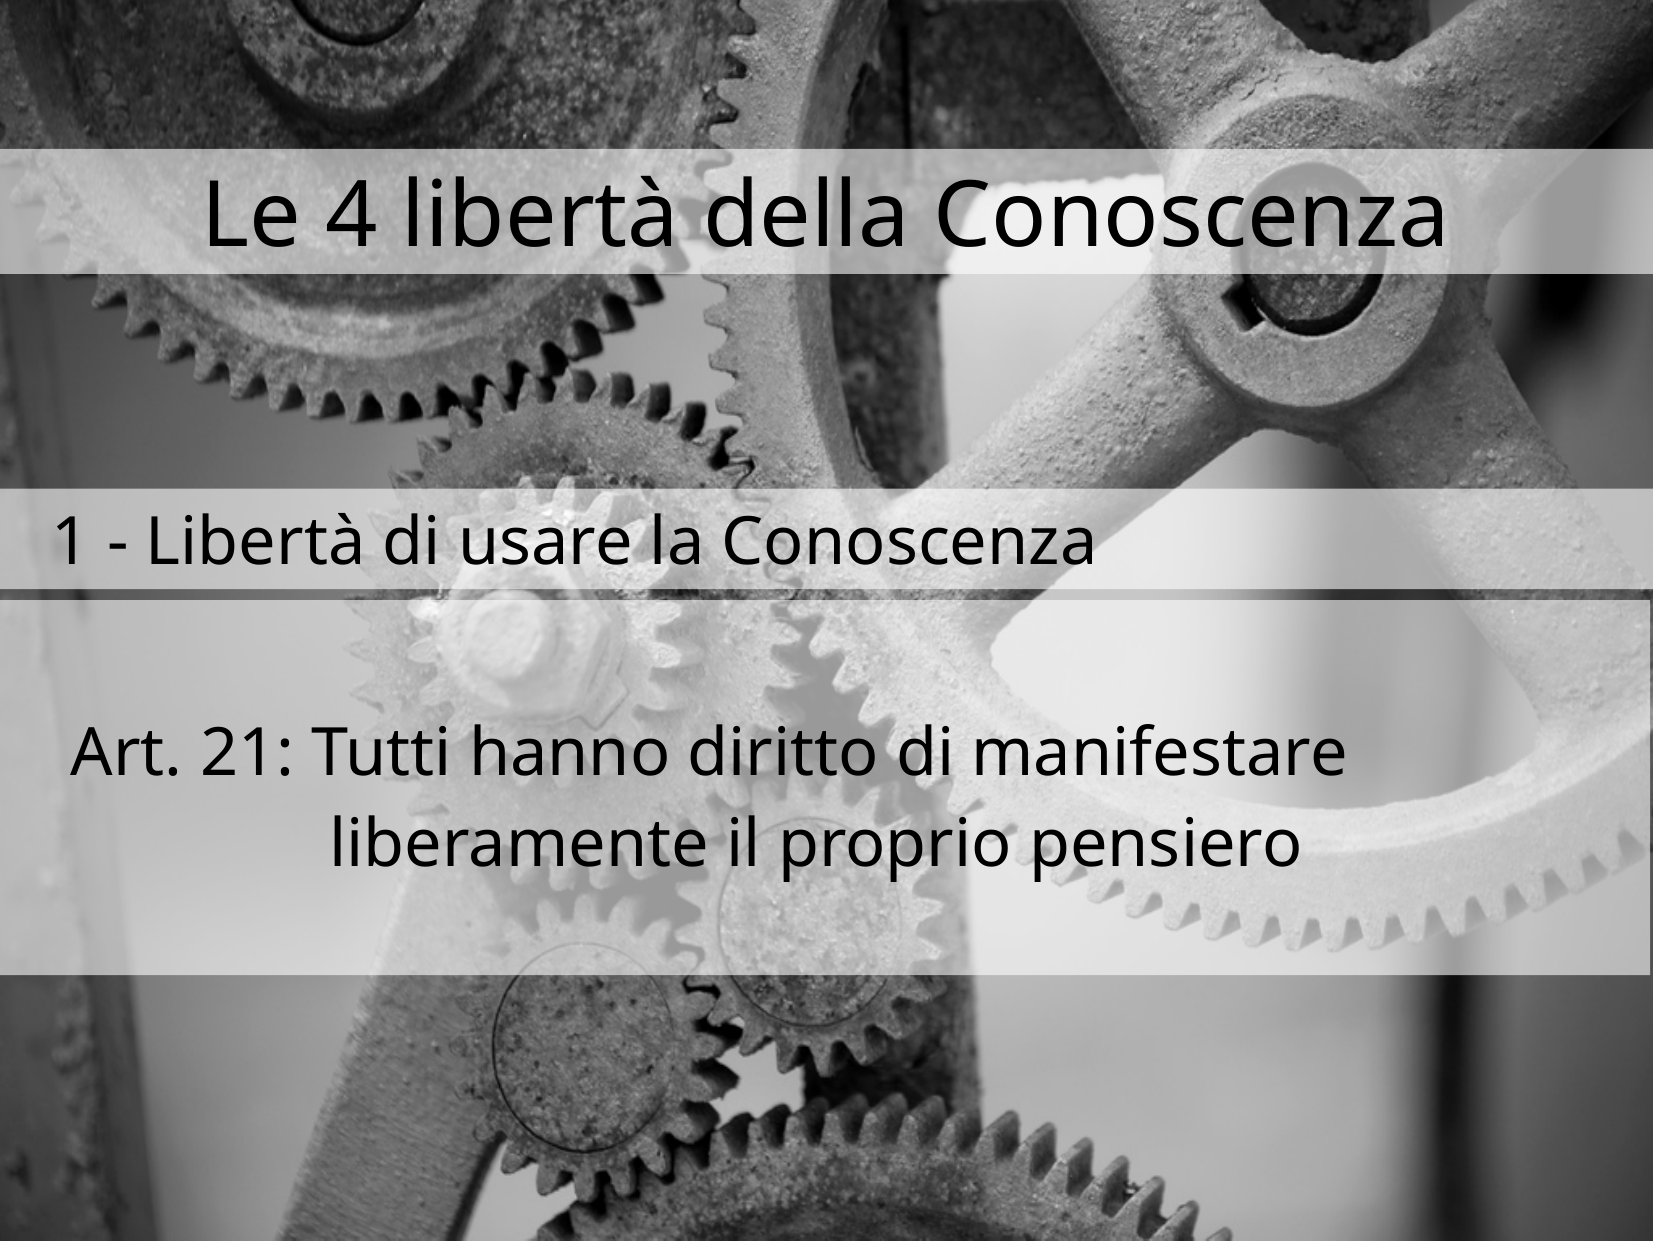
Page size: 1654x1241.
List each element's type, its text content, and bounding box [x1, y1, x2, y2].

title Le 4 libertà della Conoscenza [0, 159, 1653, 263]
picture [0, 274, 1653, 488]
title 1 - Libertà di usare la Conoscenza [0, 488, 1653, 590]
list Art. 21: Tutti hanno diritto di manifestare liberamente il proprio pensiero [0, 600, 1651, 976]
picture [0, 0, 1653, 148]
picture [0, 590, 1653, 1241]
